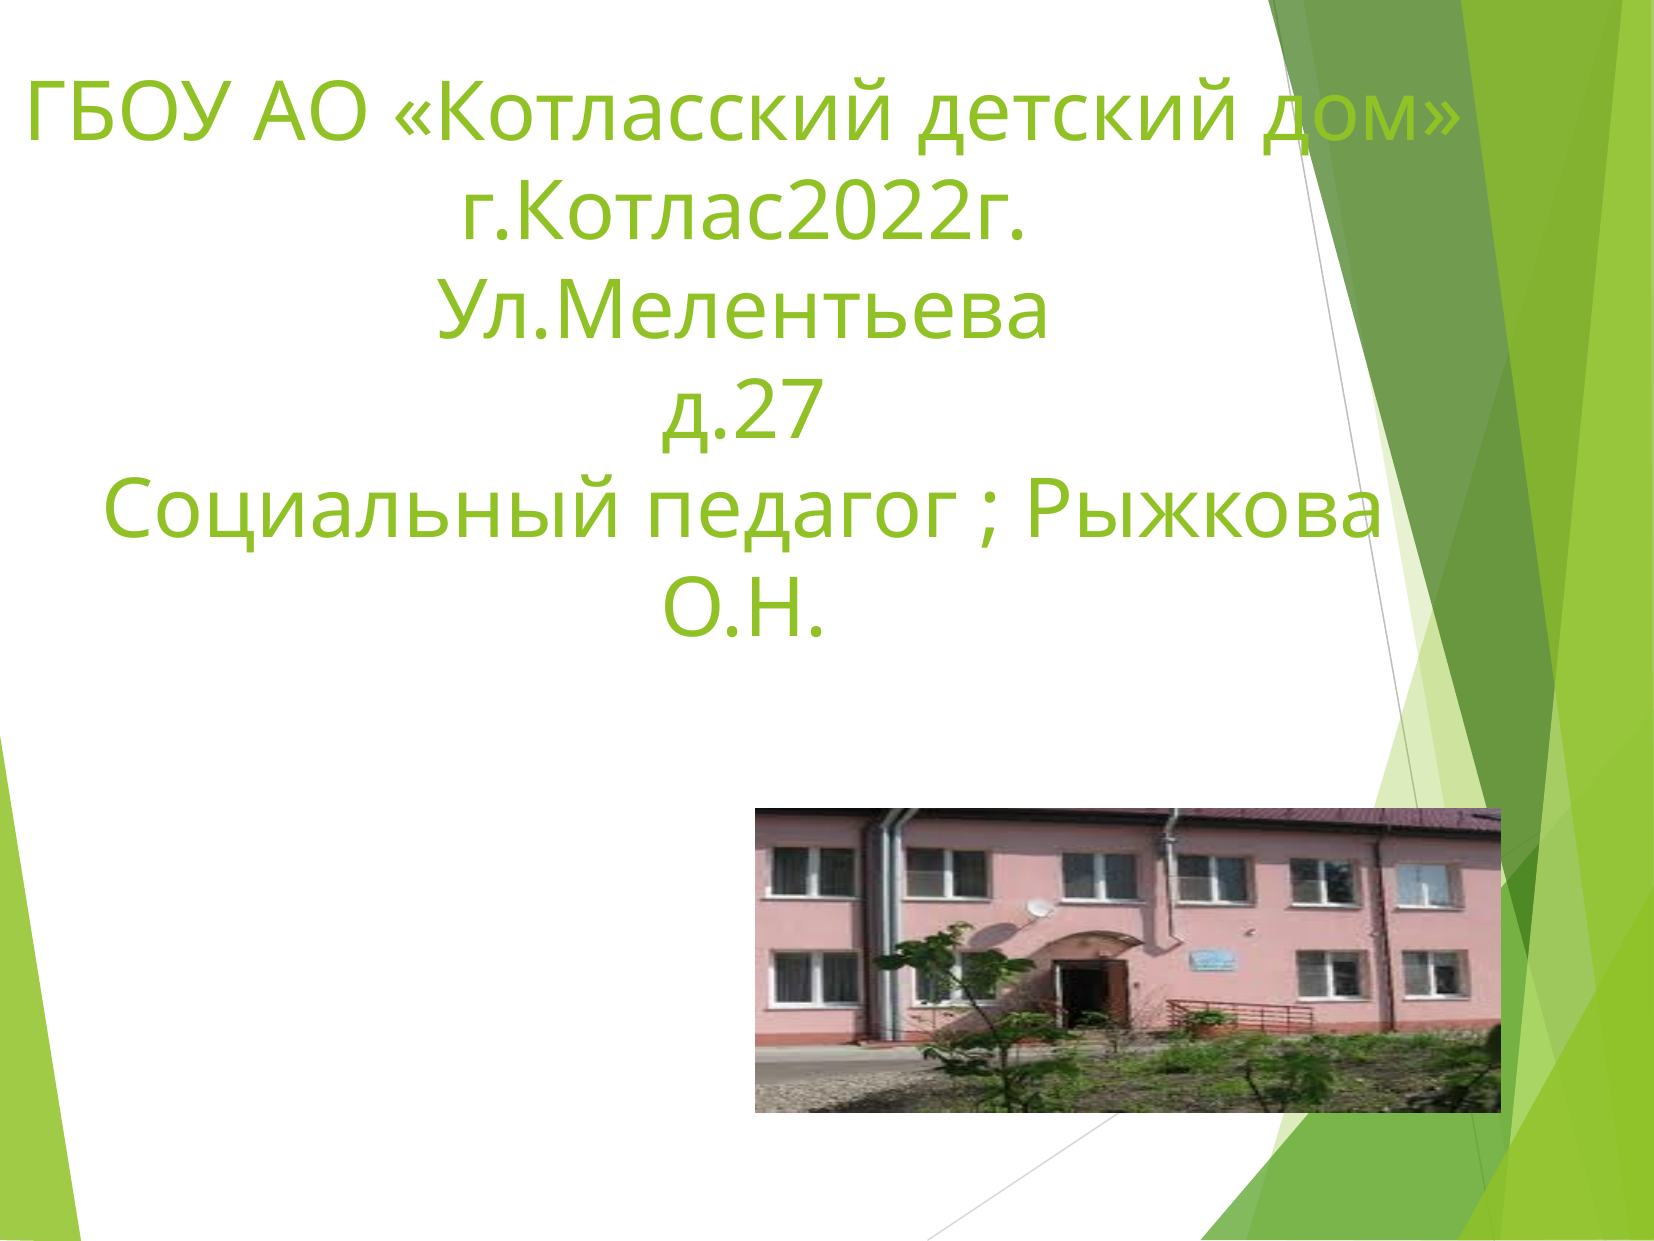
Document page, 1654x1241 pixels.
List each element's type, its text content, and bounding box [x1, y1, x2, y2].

picture [755, 809, 1501, 1113]
title ГБОУ АО «Котласский детский дом» г.Котлас2022г. Ул.Мелентьева д.27 Социальный педагог ; Рыжкова О.Н. [0, 50, 1489, 975]
